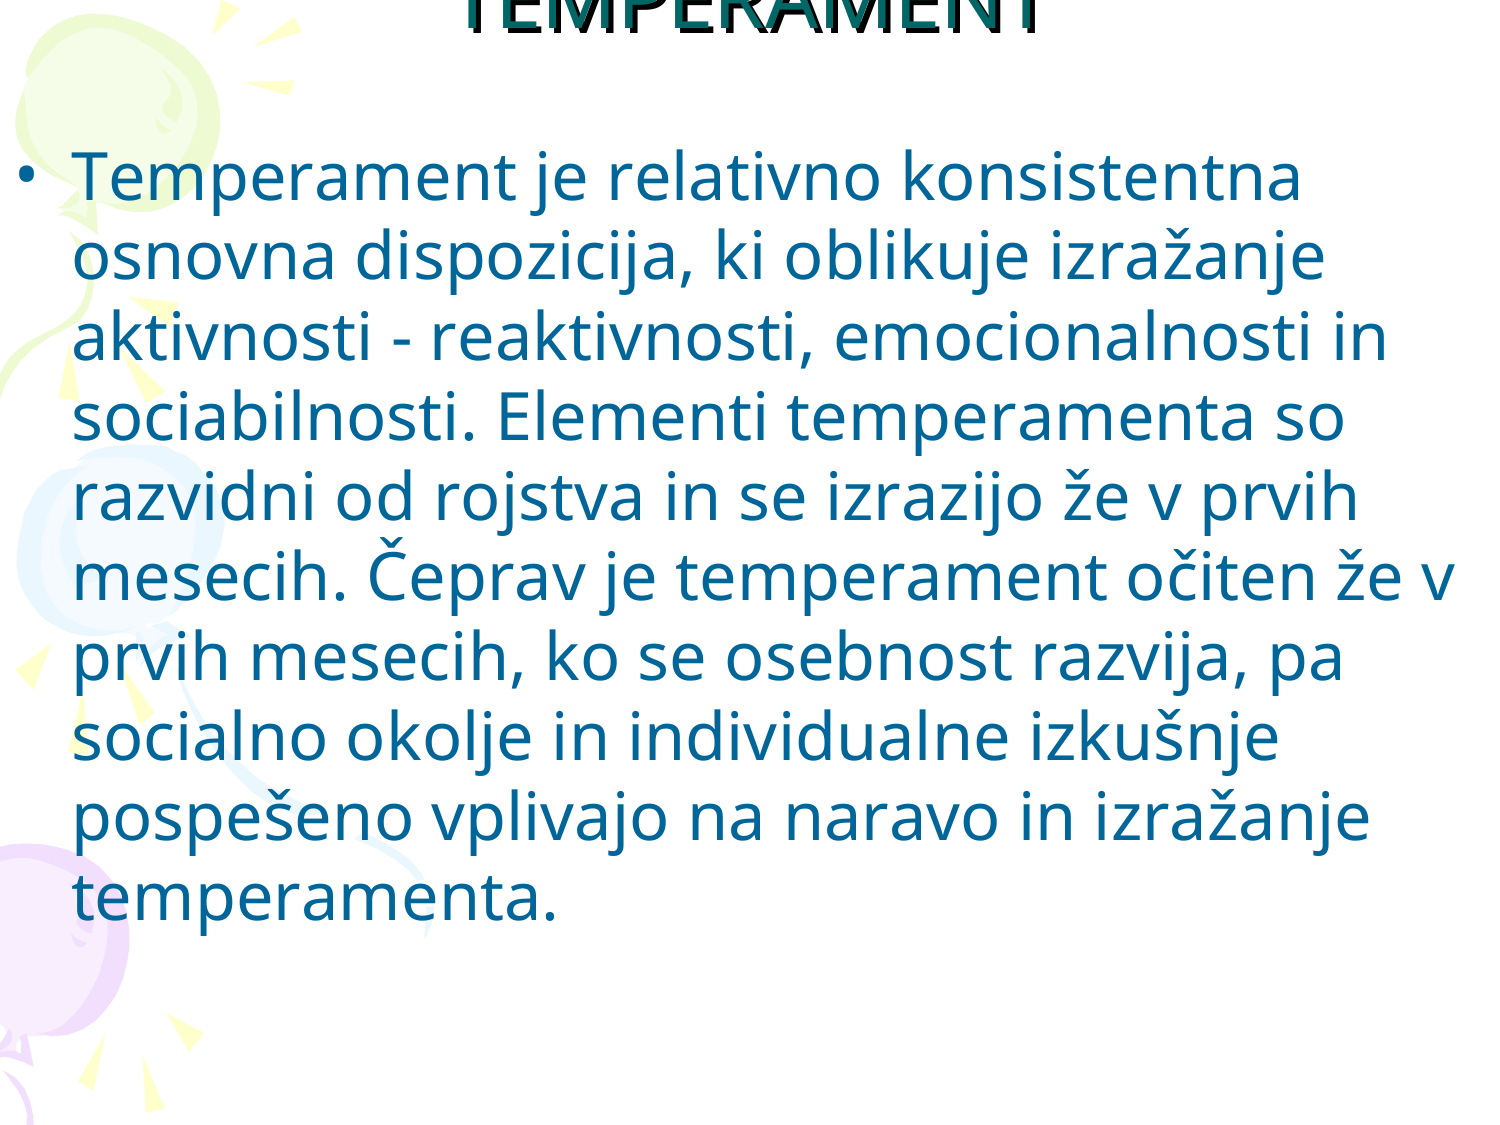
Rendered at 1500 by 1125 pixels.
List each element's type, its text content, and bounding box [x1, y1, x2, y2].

title TEMPERAMENT [112, 0, 1388, 55]
list Temperament je relativno konsistentna osnovna dispozicija, ki oblikuje izražanje aktivnosti - reaktivnosti, emocionalnosti in sociabilnosti. Elementi temperamenta so razvidni od rojstva in se izrazijo že v prvih mesecih. Čeprav je temperament očiten že v prvih mesecih, ko se osebnost razvija, pa socialno okolje in individualne izkušnje pospešeno vplivajo na naravo in izražanje temperamenta. [0, 125, 1500, 1088]
